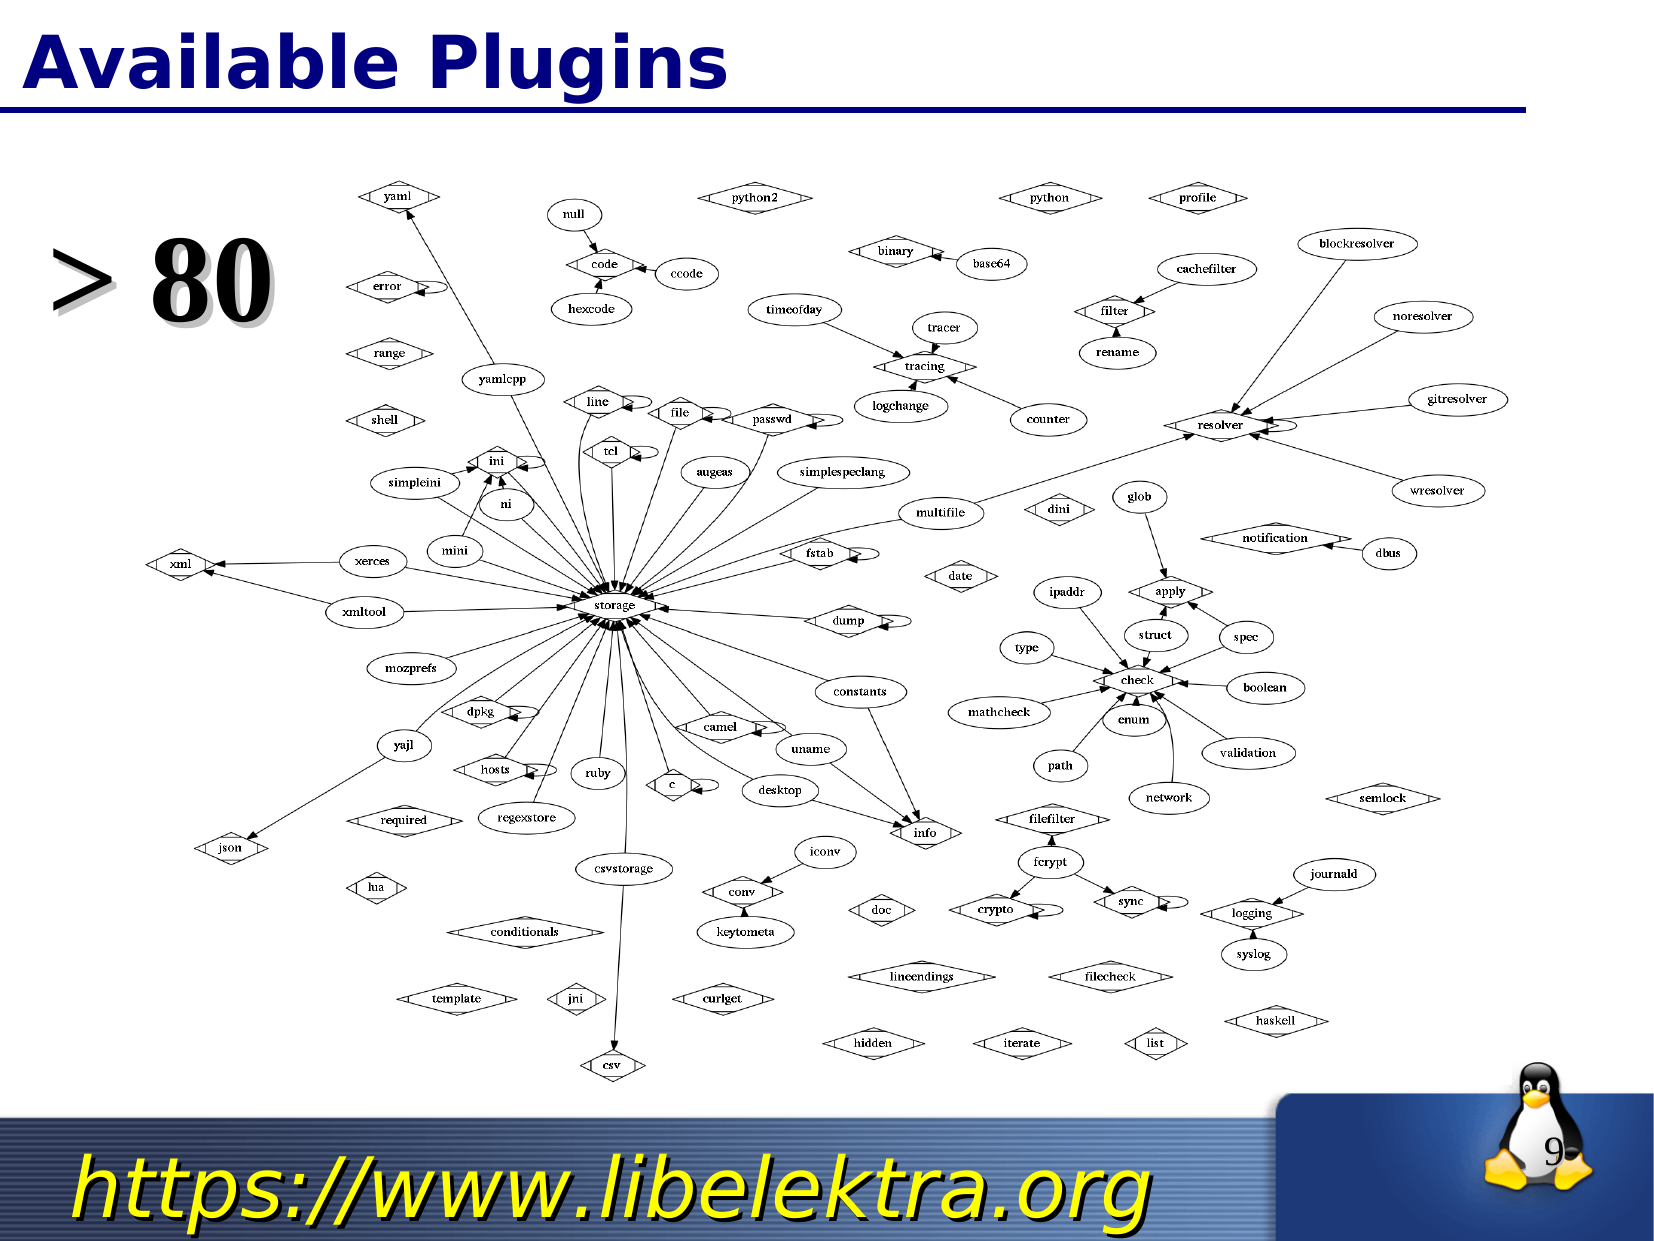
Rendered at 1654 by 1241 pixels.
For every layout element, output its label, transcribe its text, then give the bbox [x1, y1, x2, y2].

text_box Available Plugins [22, 14, 1611, 111]
text_box <Foliennummer> [1248, 1122, 1565, 1178]
text_box > 80 [47, 200, 295, 362]
picture [0, 177, 1654, 1241]
